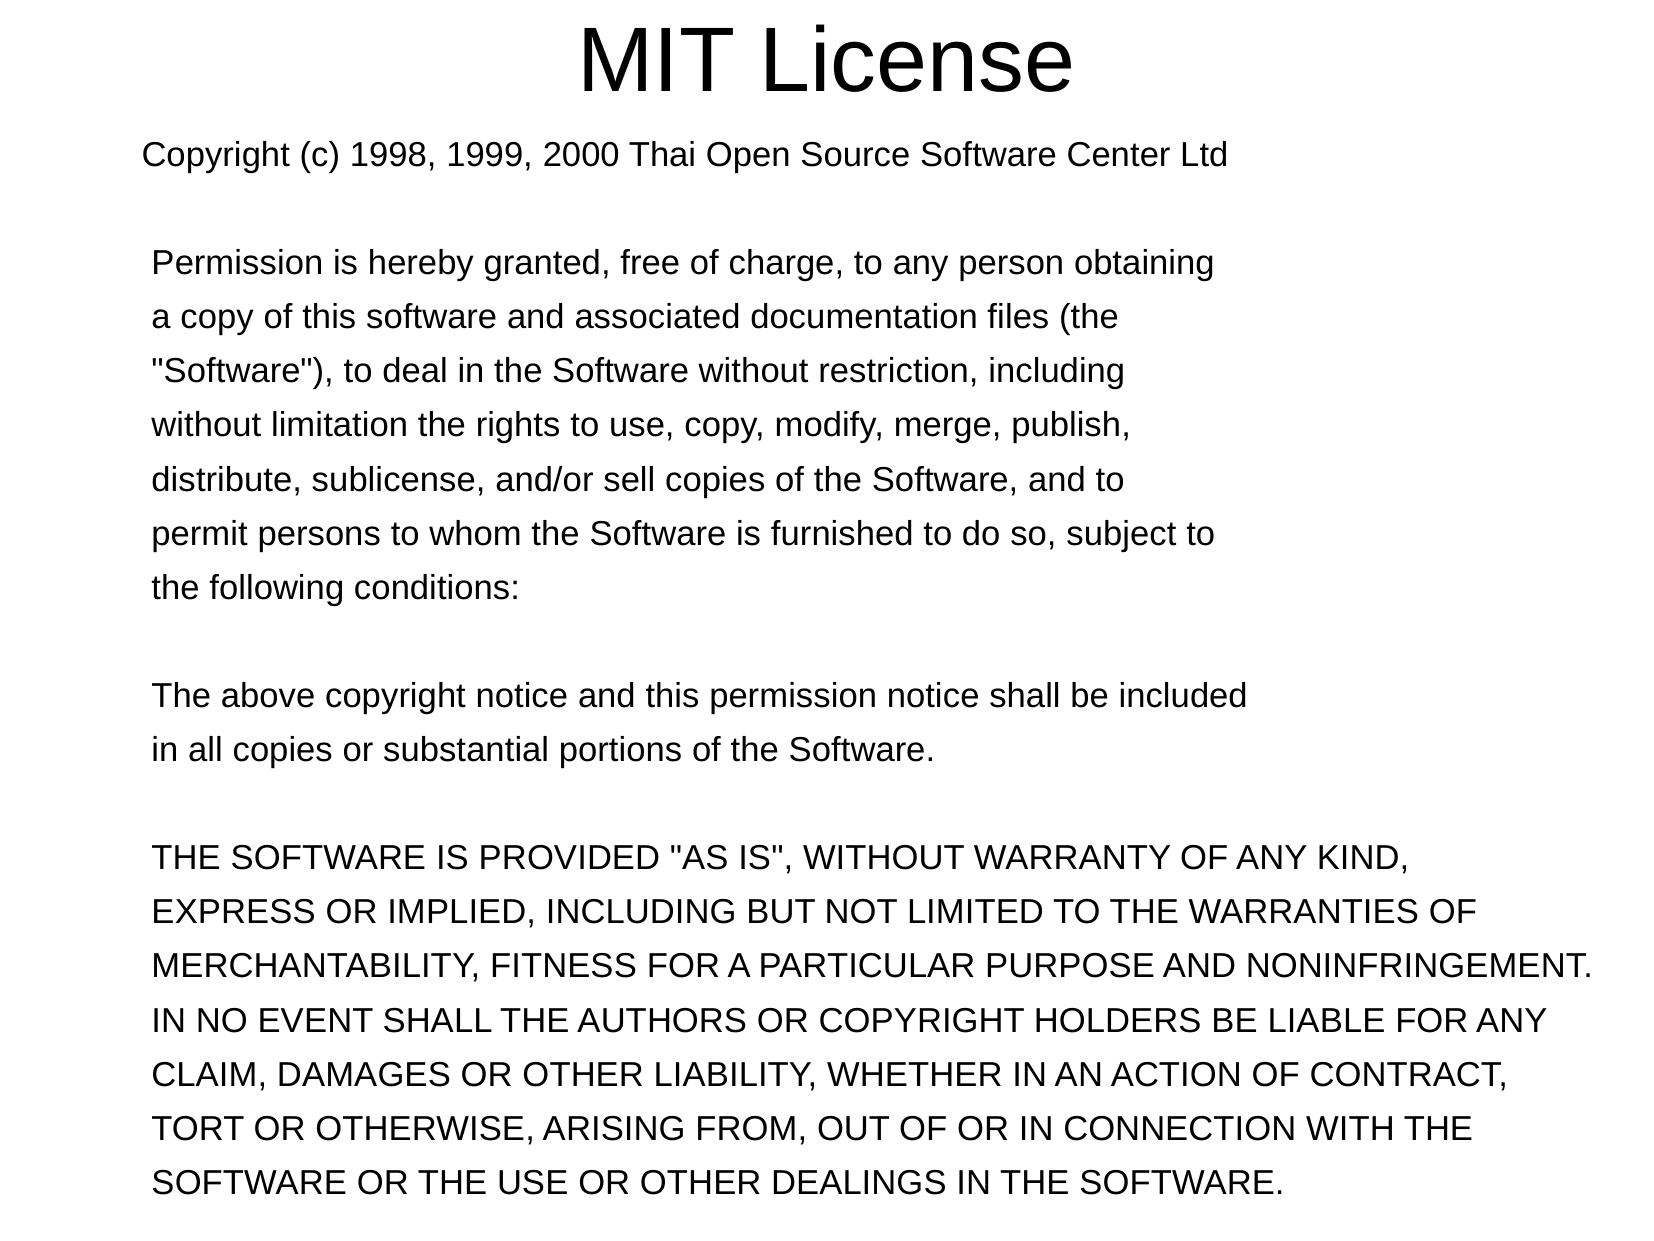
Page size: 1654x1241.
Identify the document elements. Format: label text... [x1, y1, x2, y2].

title MIT License [82, 13, 1571, 106]
list Copyright (c) 1998, 1999, 2000 Thai Open Source Software Center Ltd Permission is hereby granted, free of charge, to any person obtaining a copy of this software and associated documentation files (the "Software"), to deal in the Software without restriction, including without limitation the rights to use, copy, modify, merge, publish, distribute, sublicense, and/or sell copies of the Software, and to permit persons to whom the Software is furnished to do so, subject to the following conditions: The above copyright notice and this permission notice shall be included in all copies or substantial portions of the Software. THE SOFTWARE IS PROVIDED "AS IS", WITHOUT WARRANTY OF ANY KIND, EXPRESS OR IMPLIED, INCLUDING BUT NOT LIMITED TO THE WARRANTIES OF MERCHANTABILITY, FITNESS FOR A PARTICULAR PURPOSE AND NONINFRINGEMENT. IN NO EVENT SHALL THE AUTHORS OR COPYRIGHT HOLDERS BE LIABLE FOR ANY CLAIM, DAMAGES OR OTHER LIABILITY, WHETHER IN AN ACTION OF CONTRACT, TORT OR OTHERWISE, ARISING FROM, OUT OF OR IN CONNECTION WITH THE SOFTWARE OR THE USE OR OTHER DEALINGS IN THE SOFTWARE. [141, 135, 1630, 1216]
